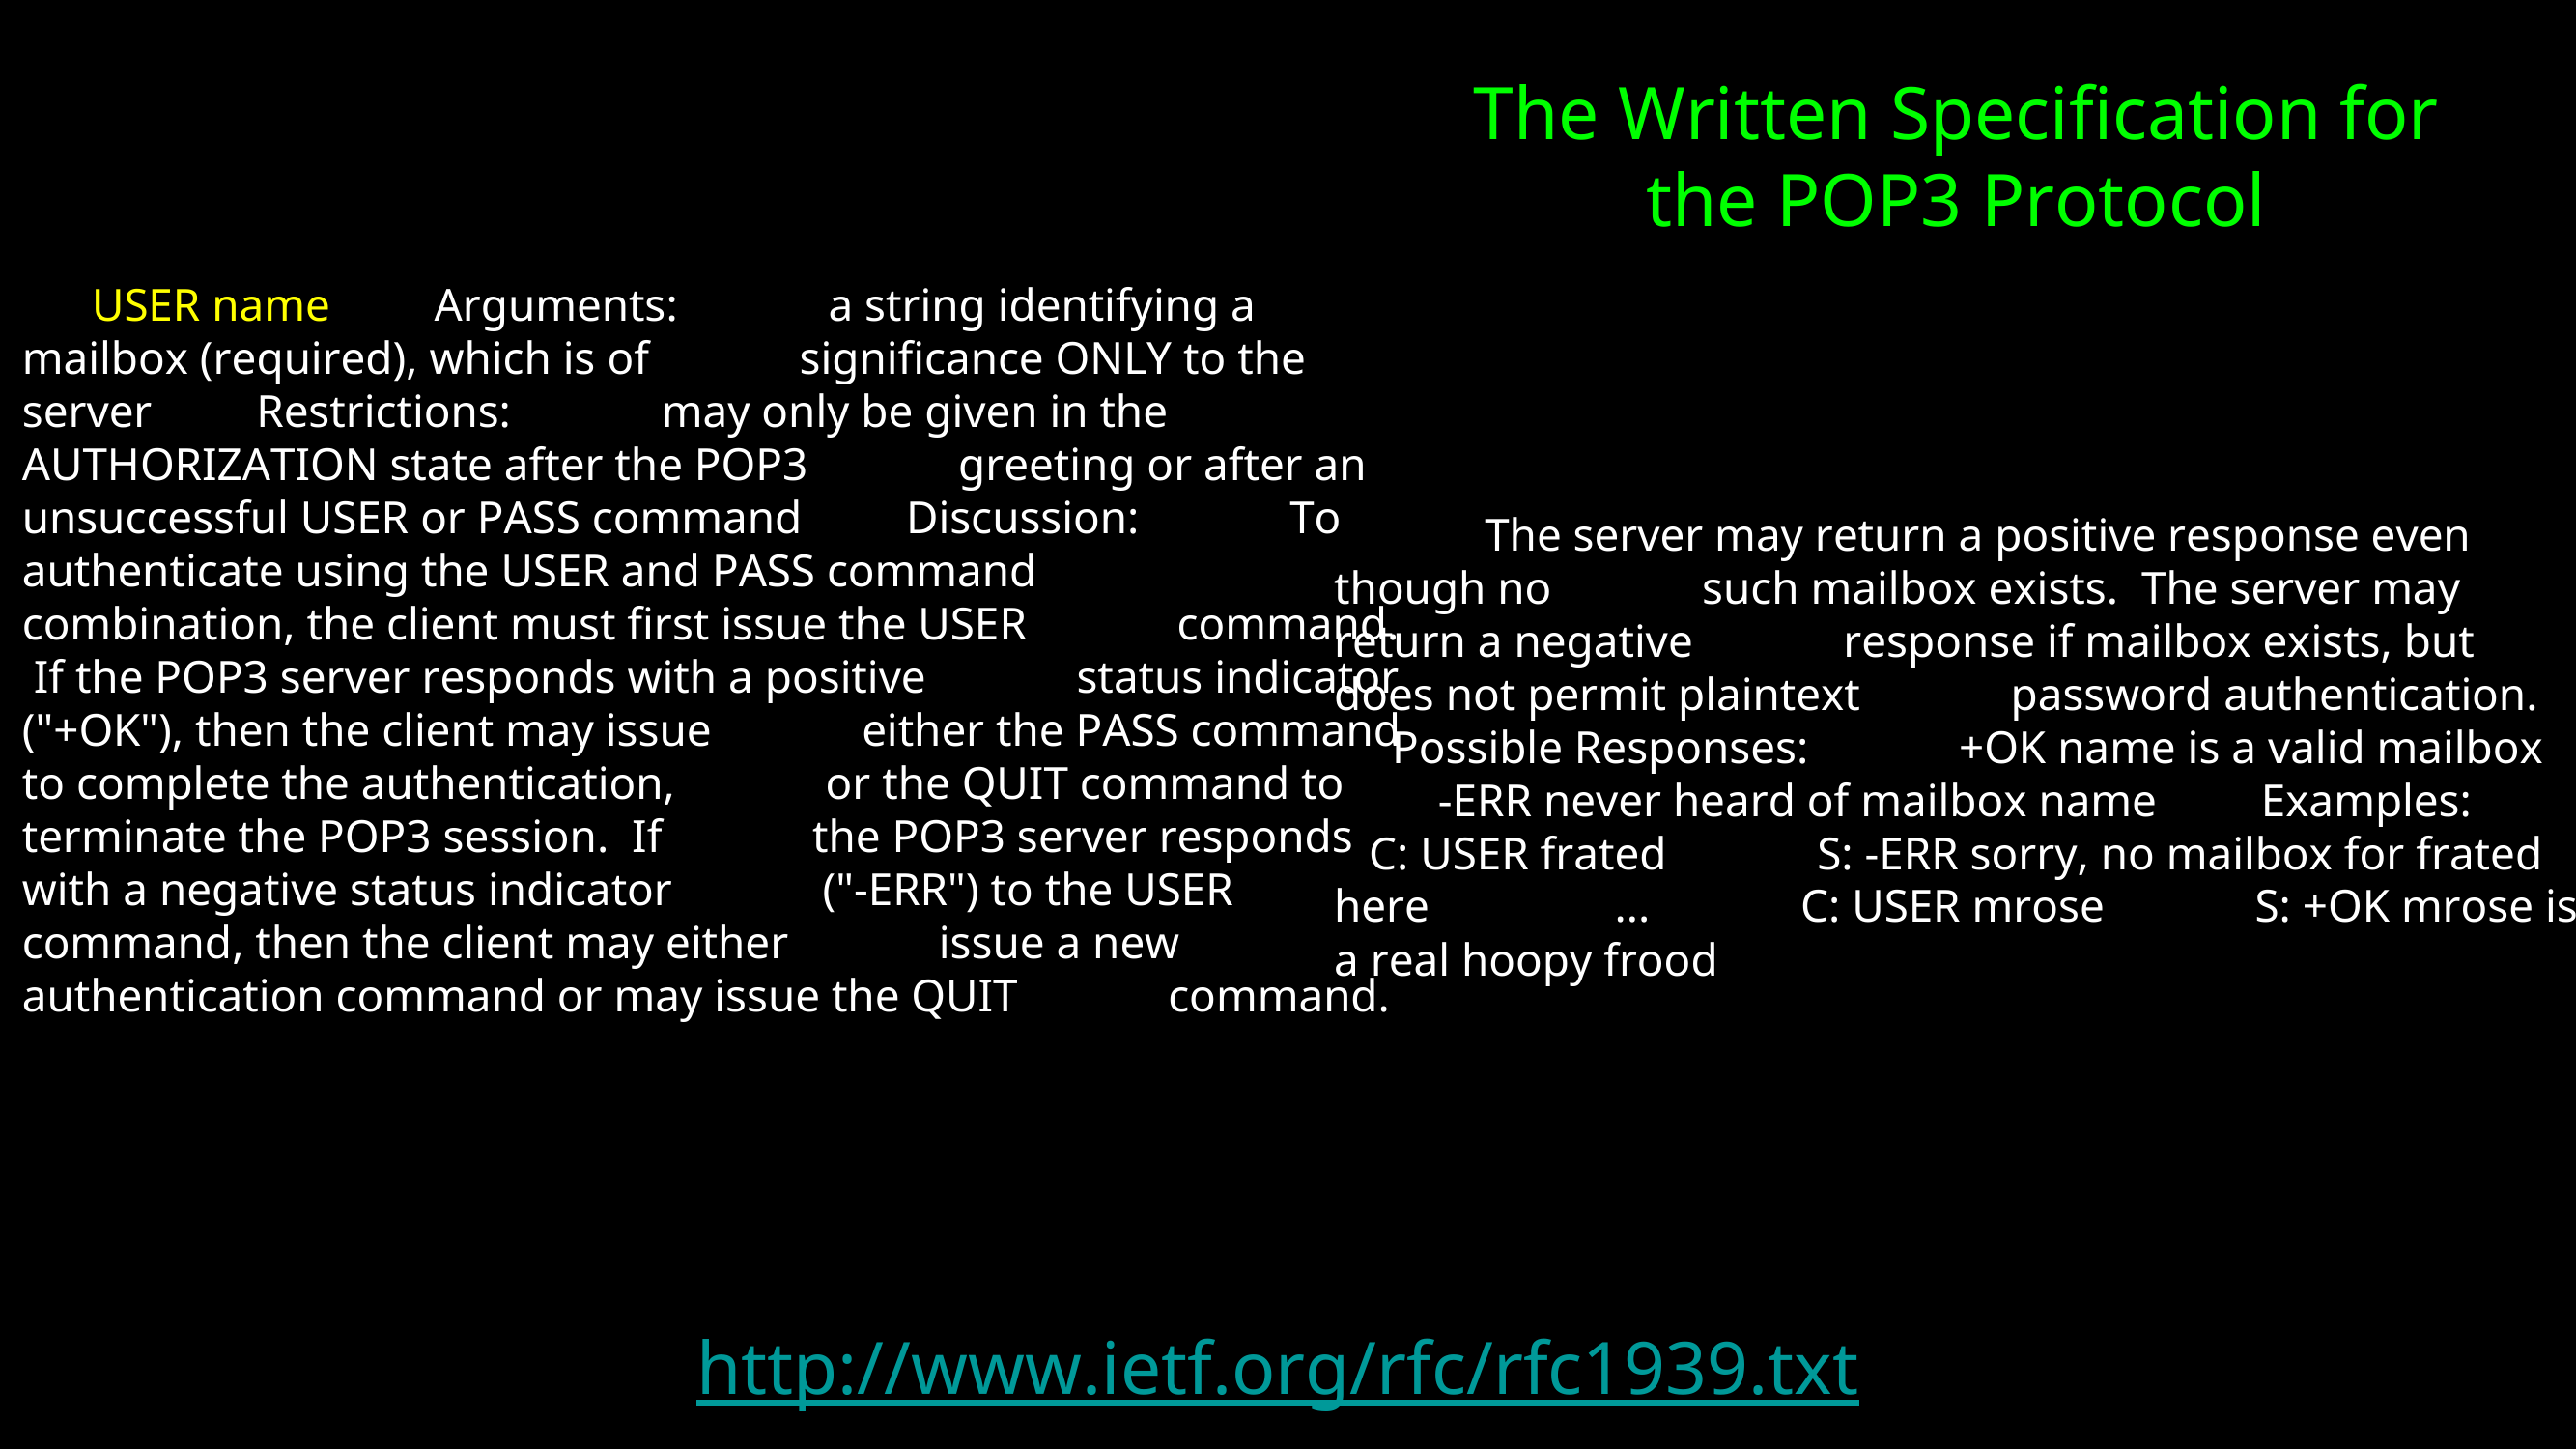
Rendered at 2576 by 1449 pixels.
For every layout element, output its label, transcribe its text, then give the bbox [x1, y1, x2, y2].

text_box The server may return a positive response even though no such mailbox exists. The server may return a negative response if mailbox exists, but does not permit plaintext password authentication. Possible Responses: +OK name is a valid mailbox -ERR never heard of mailbox name Examples: C: USER frated S: -ERR sorry, no mailbox for frated here ... C: USER mrose S: +OK mrose is a real hoopy frood [1334, 309, 2576, 1181]
text_box USER name Arguments: a string identifying a mailbox (required), which is of significance ONLY to the server Restrictions: may only be given in the AUTHORIZATION state after the POP3 greeting or after an unsuccessful USER or PASS command Discussion: To authenticate using the USER and PASS command combination, the client must first issue the USER command. If the POP3 server responds with a positive status indicator ("+OK"), then the client may issue either the PASS command to complete the authentication, or the QUIT command to terminate the POP3 session. If the POP3 server responds with a negative status indicator ("-ERR") to the USER command, then the client may either issue a new authentication command or may issue the QUIT command. [21, 87, 1405, 1211]
text_box The Written Specification for the POP3 Protocol [1448, 63, 2465, 245]
text_box http://www.ietf.org/rfc/rfc1939.txt [696, 1321, 1879, 1421]
